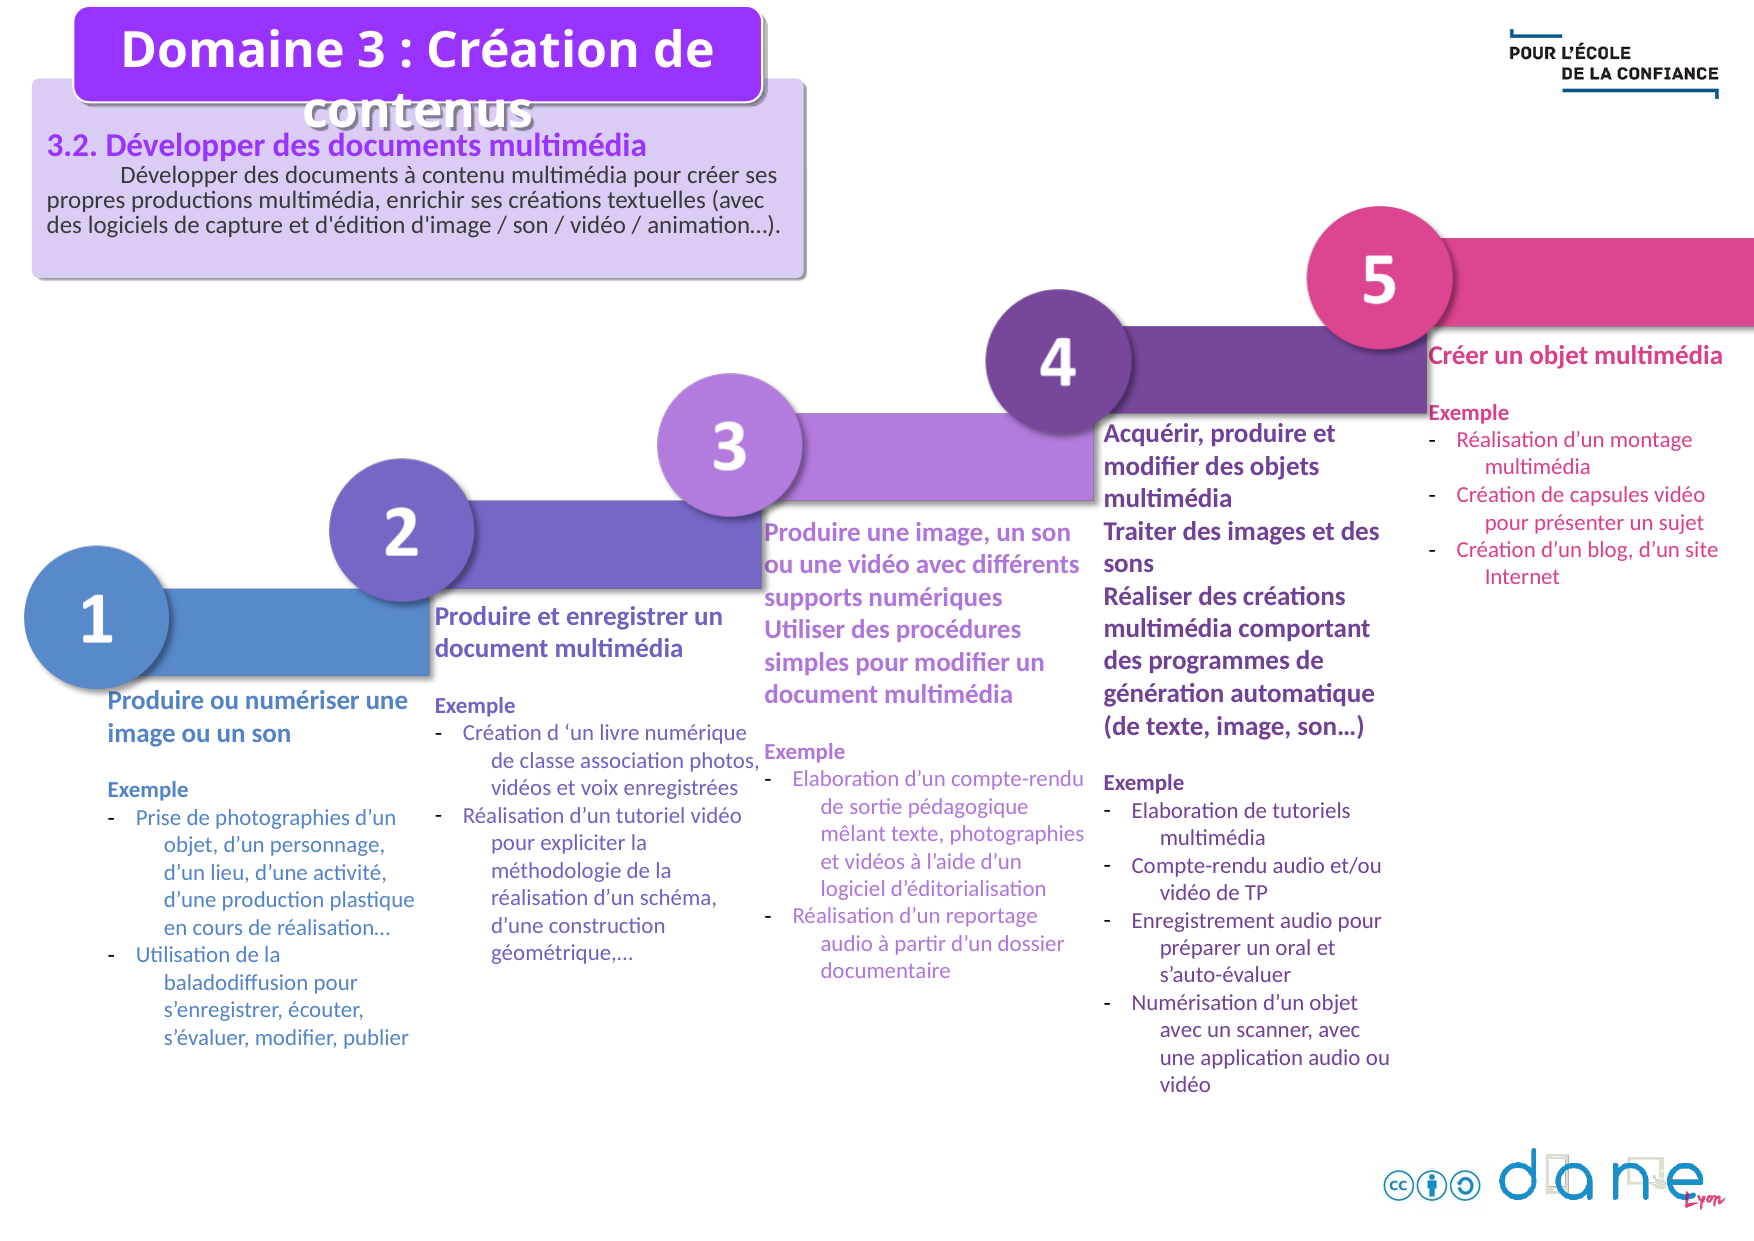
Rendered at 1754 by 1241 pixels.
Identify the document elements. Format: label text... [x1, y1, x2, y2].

text_box [504, 103, 524, 123]
text_box [423, 103, 446, 123]
text_box [31, 78, 307, 123]
text_box [386, 103, 396, 123]
text_box [353, 103, 362, 123]
picture [1493, 12, 1734, 113]
text_box Produire une image, un son ou une vidéo avec différents supports numériques Utiliser des procédures simples pour modifier un document multimédia Exemple Elaboration d’un compte-rendu de sortie pédagogique mêlant texte, photographies et vidéos à l’aide d’un logiciel d’éditorialisation Réalisation d’un reportage audio à partir d’un dossier documentaire [749, 721, 1089, 991]
picture [1364, 1139, 1729, 1214]
text_box Produire et enregistrer un document multimédia Exemple Création d ‘un livre numérique de classe association photos, vidéos et voix enregistrées Réalisation d’un tutoriel vidéo pour expliciter la méthodologie de la réalisation d’un schéma, d’une construction géométrique,… [420, 721, 749, 973]
text_box [423, 105, 433, 110]
text_box [403, 103, 418, 123]
text_box 3.2. Développer des documents multimédia Développer des documents à contenu multimédia pour créer ses propres productions multimédia, enrichir ses créations textuelles (avec des logiciels de capture et d'édition d'image / son / vidéo / animation…). [31, 123, 804, 285]
text_box [453, 105, 464, 123]
text_box [337, 105, 348, 121]
text_box [486, 103, 497, 122]
text_box [470, 103, 480, 123]
text_box [369, 105, 380, 123]
text_box Produire ou numériser une image ou un son Exemple Prise de photographies d’un objet, d’un personnage, d’un lieu, d’une activité, d’une production plastique en cours de réalisation… Utilisation de la baladodiffusion pour s’enregistrer, écouter, s’évaluer, modifier, publier [93, 721, 443, 1092]
text_box [312, 103, 332, 123]
text_box Domaine 3 : Création de contenus [73, 5, 763, 103]
picture [20, 202, 1754, 721]
text_box [518, 78, 804, 123]
text_box Acquérir, produire et modifier des objets multimédia Traiter des images et des sons Réaliser des créations multimédia comportant des programmes de génération automatique (de texte, image, son…) Exemple Elaboration de tutoriels multimédia Compte-rendu audio et/ou vidéo de TP Enregistrement audio pour préparer un oral et s’auto-évaluer Numérisation d’un objet avec un scanner, avec une application audio ou vidéo [1089, 721, 1414, 1105]
